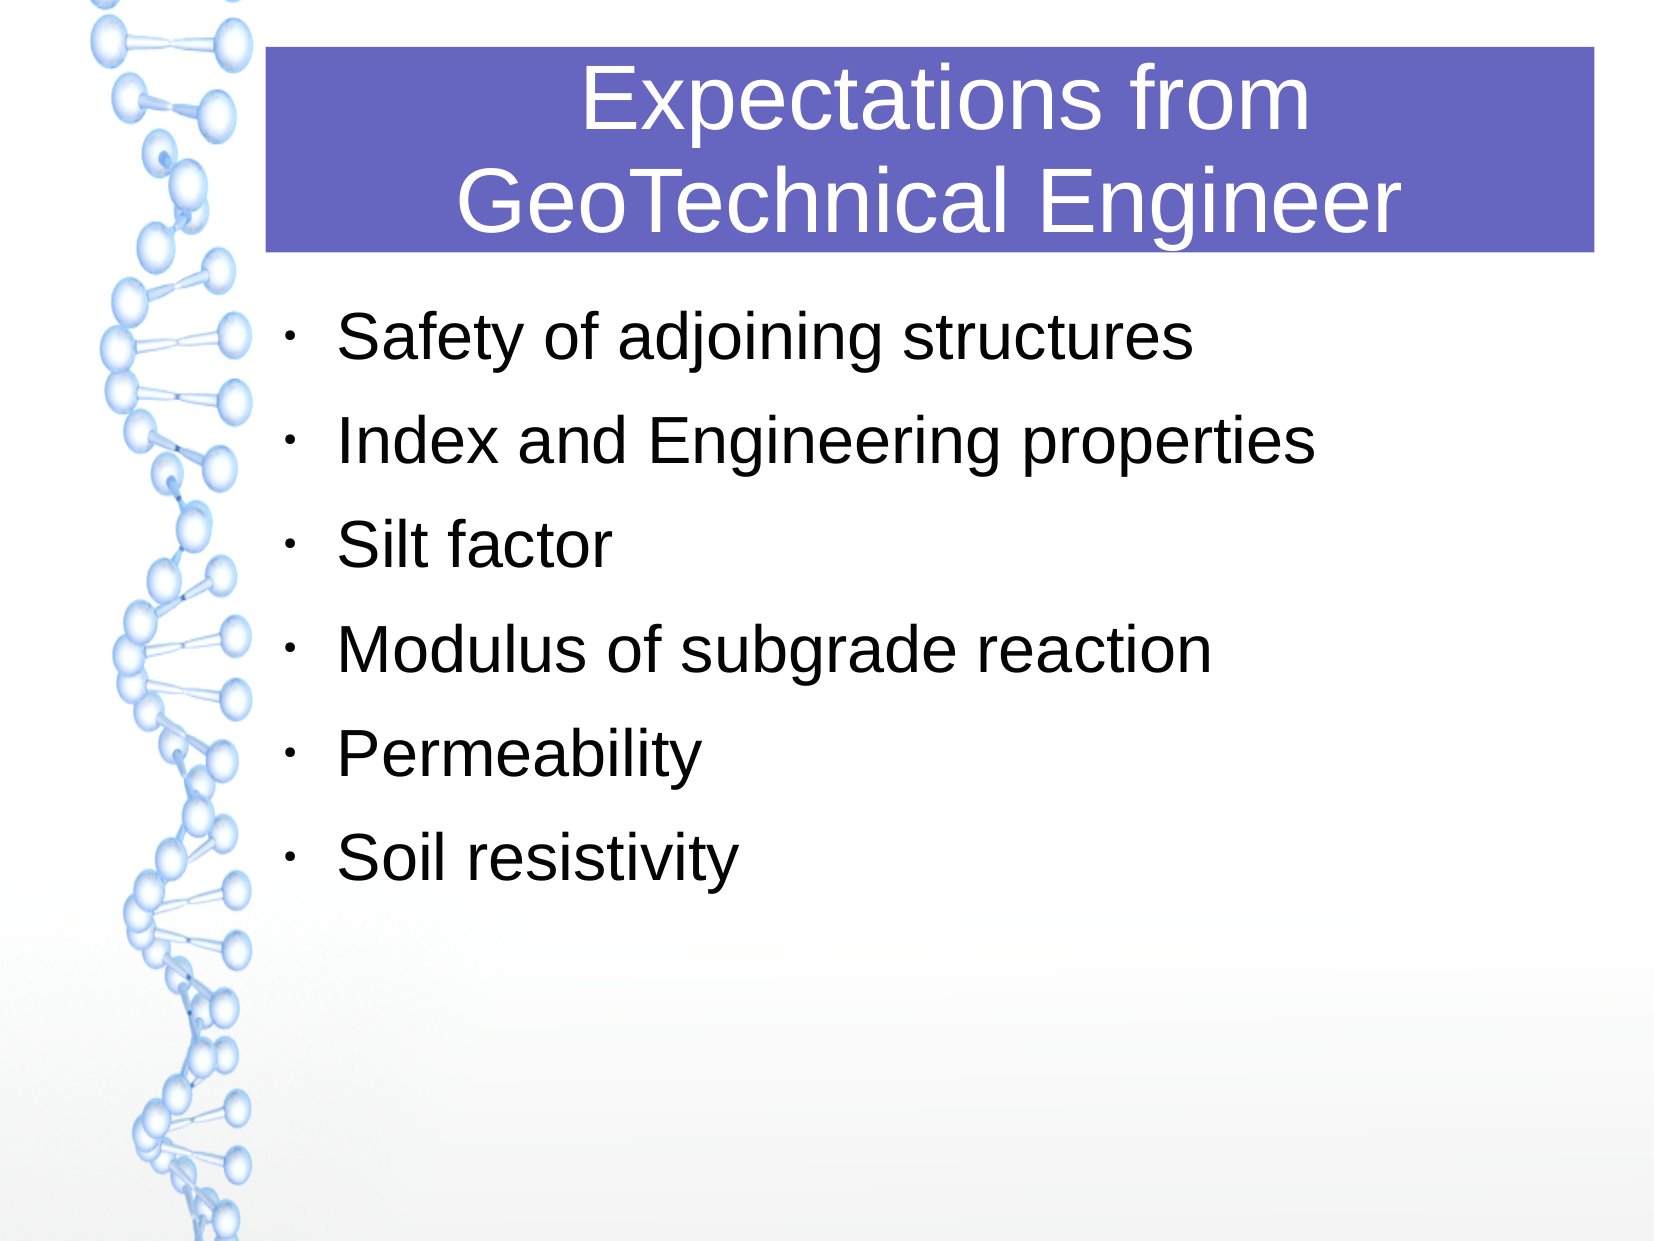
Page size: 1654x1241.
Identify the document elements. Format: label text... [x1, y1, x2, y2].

list Safety of adjoining structures Index and Engineering properties Silt factor Modulus of subgrade reaction Permeability Soil resistivity [265, 299, 1595, 1019]
picture [0, 0, 1654, 1241]
title Expectations from GeoTechnical Engineer [265, 46, 1595, 253]
